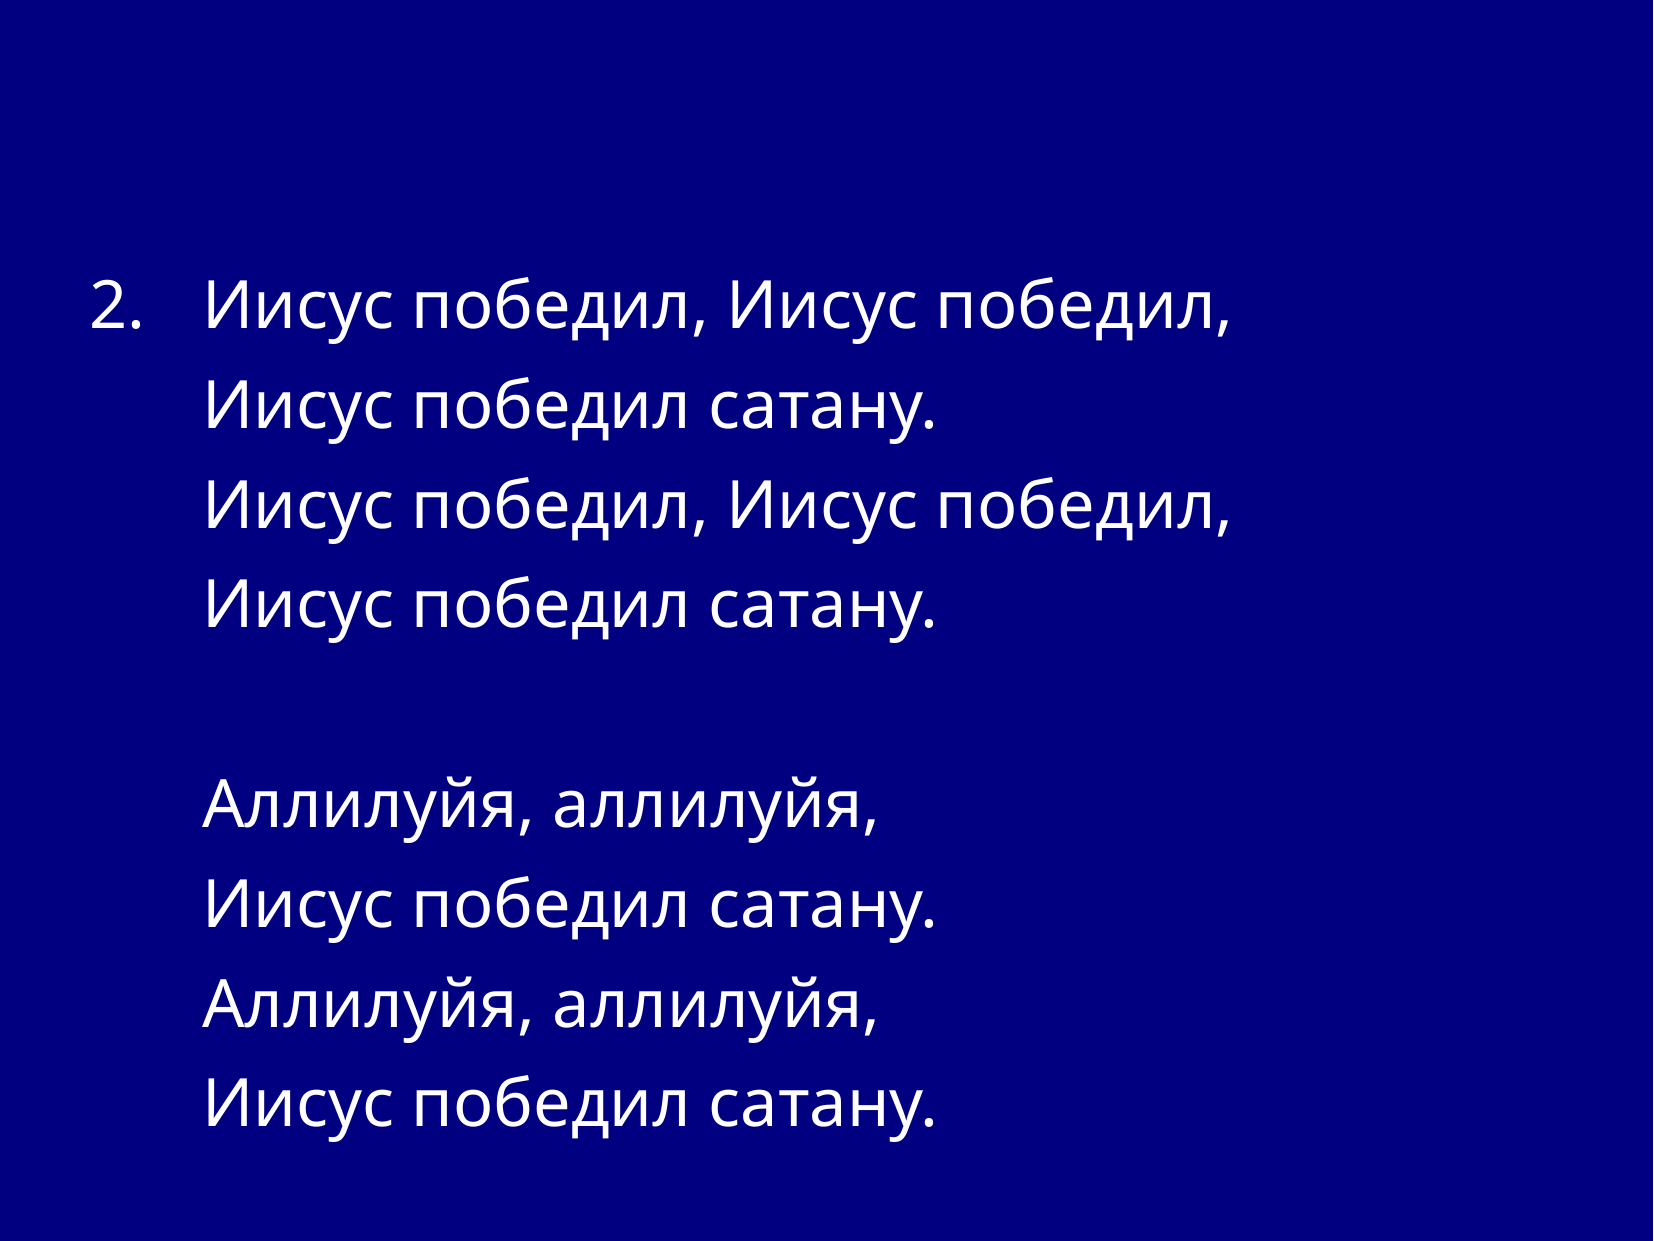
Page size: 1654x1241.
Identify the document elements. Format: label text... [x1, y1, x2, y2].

text_box 2. Иисус победил, Иисус победил, Иисус победил сатану. Иисус победил, Иисус победил, Иисус победил сатану. Аллилуйя, аллилуйя, Иисус победил сатану. Аллилуйя, аллилуйя, Иисус победил сатану. [75, 150, 1576, 1163]
